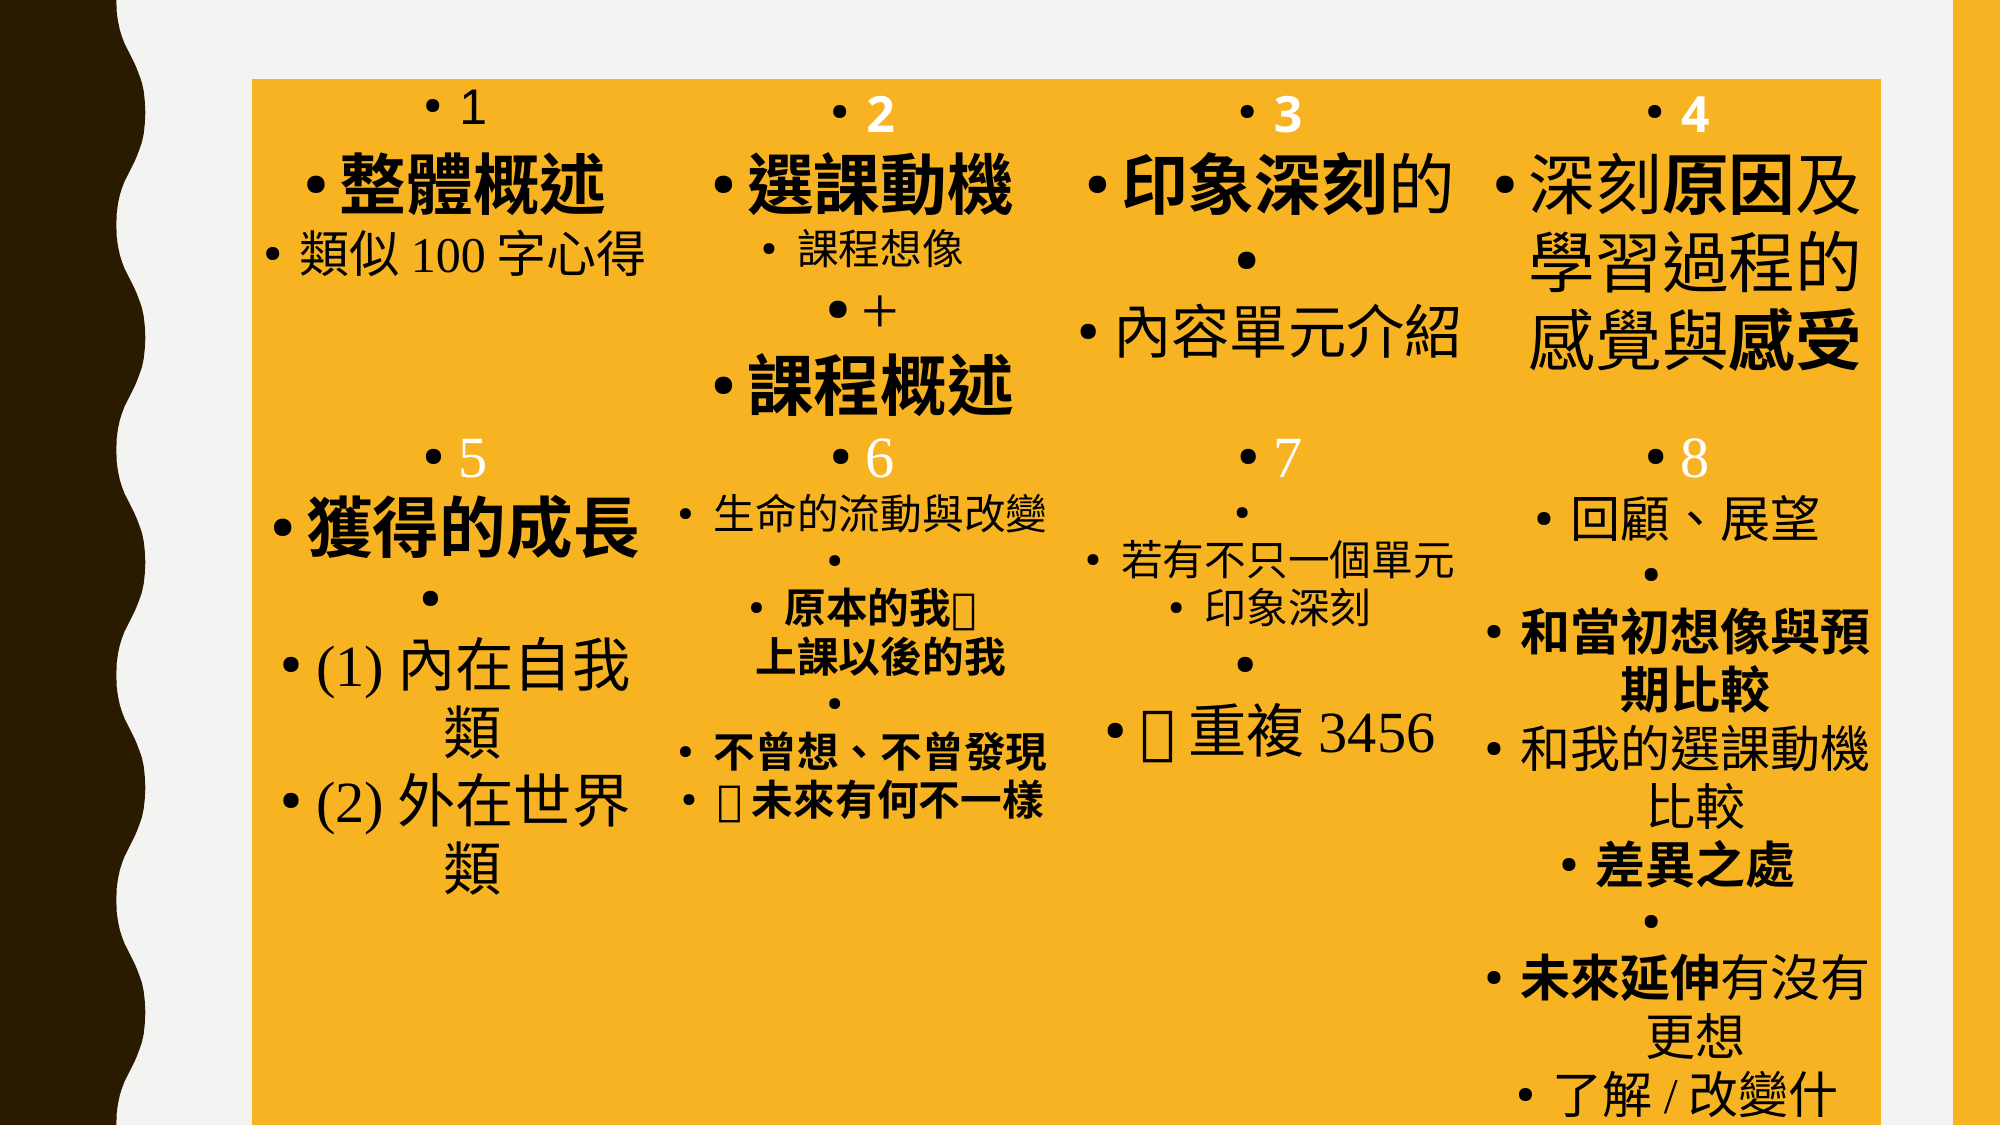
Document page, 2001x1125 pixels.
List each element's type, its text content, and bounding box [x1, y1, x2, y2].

table_cell 6 [659, 426, 1067, 491]
table_cell 選課動機 課程想像 + 課程概述 [659, 148, 1067, 426]
table_cell 整體概述 類似100字心得 [252, 148, 659, 426]
table_cell 8 [1474, 426, 1881, 491]
table_header 2 [659, 79, 1067, 148]
table_cell 回顧、展望 和當初想像與預期比較 和我的選課動機比較 差異之處 未來延伸有沒有更想 了解/改變什麼？ [1474, 491, 1881, 1125]
table_cell 5 [252, 426, 659, 491]
table_header 1 [252, 79, 659, 148]
table_cell 印象深刻的 內容單元介紹 [1067, 148, 1474, 426]
table_cell 生命的流動與改變 原本的我 上課以後的我 不曾想、不曾發現 未來有何不一樣 [659, 491, 1067, 1125]
table_cell 7 [1067, 426, 1474, 491]
table_header 3 [1067, 79, 1474, 148]
table_cell 若有不只一個單元 印象深刻 重複3456 [1067, 491, 1474, 1125]
table_cell 獲得的成長 (1)內在自我類 (2)外在世界類 [252, 491, 659, 1125]
table_cell 深刻原因及學習過程的感覺與感受 [1474, 148, 1881, 426]
table_header 4 [1474, 79, 1881, 148]
